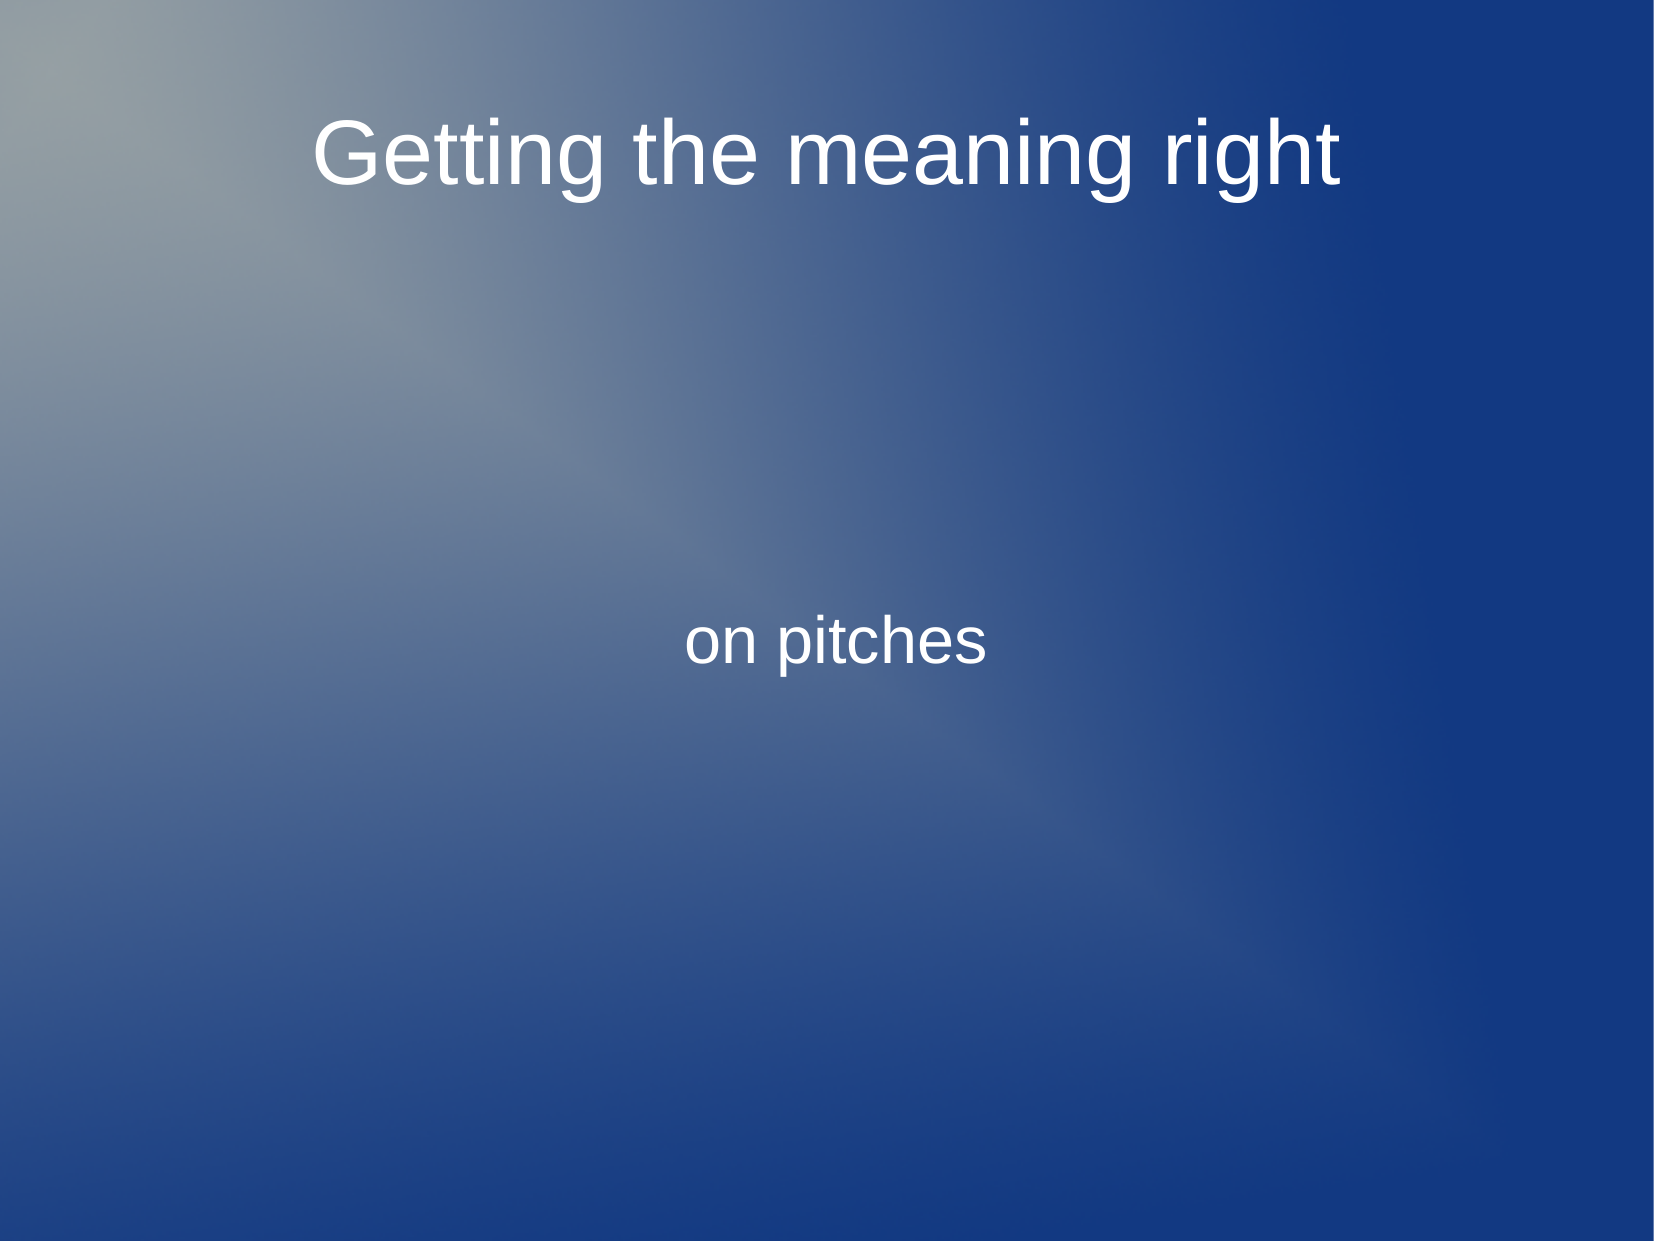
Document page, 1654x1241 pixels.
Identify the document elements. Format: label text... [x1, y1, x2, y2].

title Getting the meaning right [82, 49, 1571, 257]
list on pitches [82, 290, 1571, 1109]
picture [0, 0, 1654, 1241]
